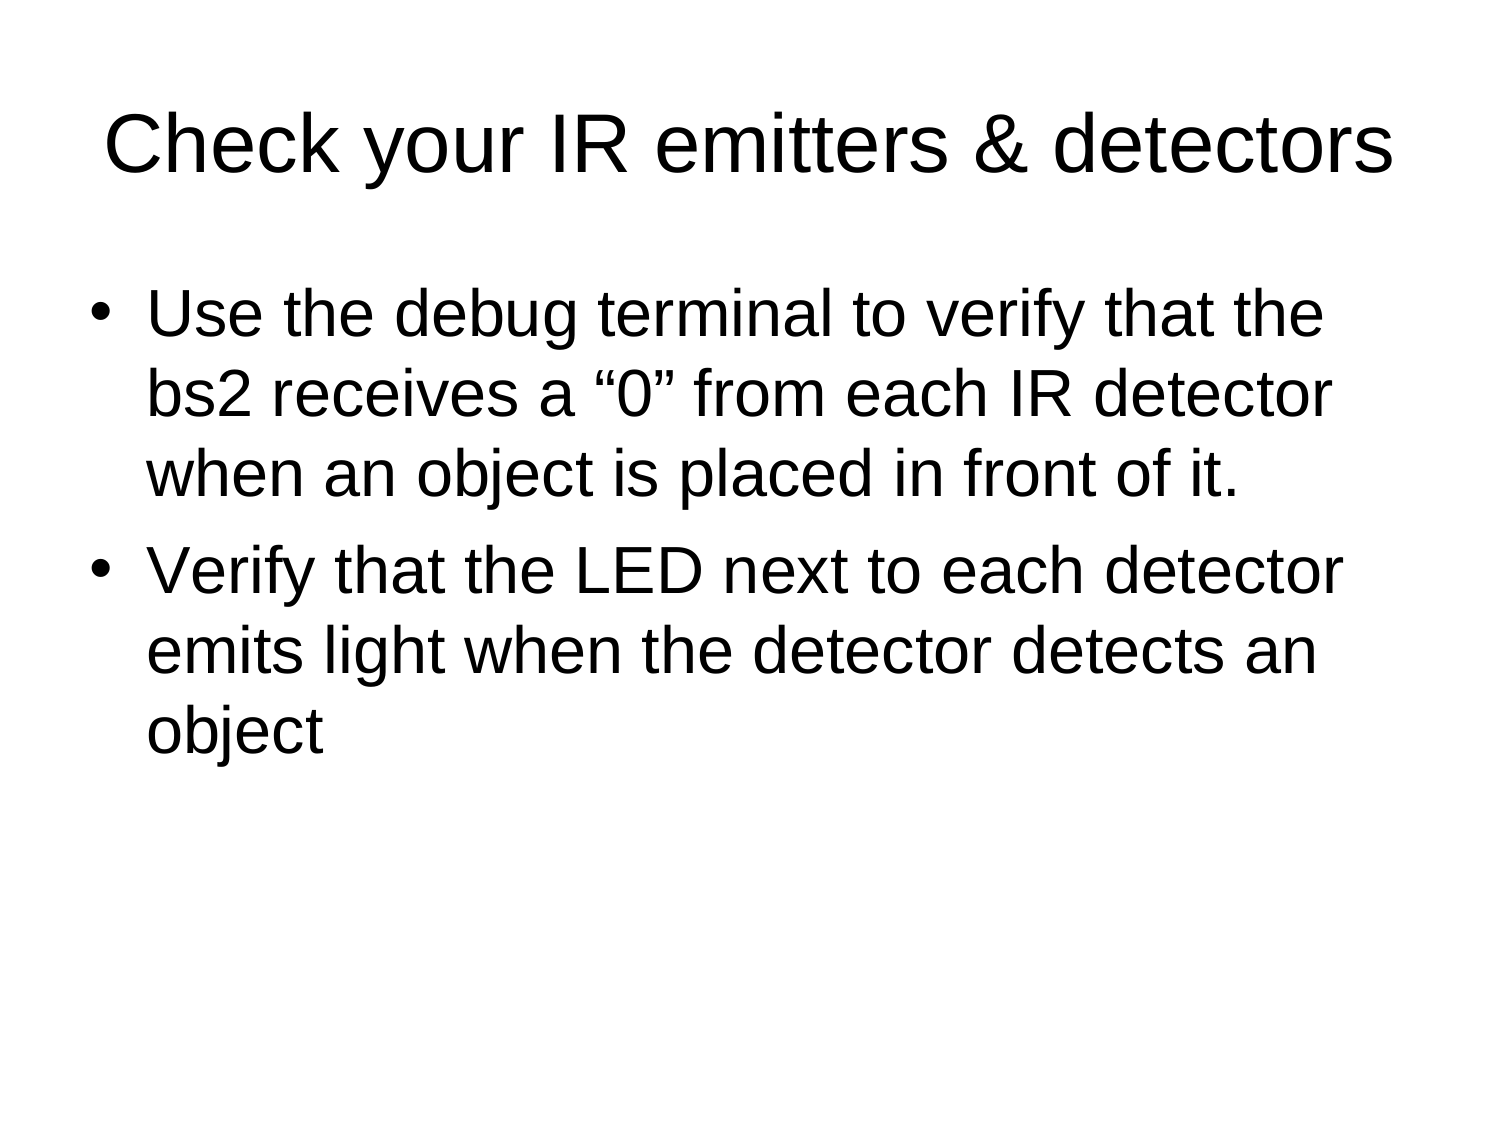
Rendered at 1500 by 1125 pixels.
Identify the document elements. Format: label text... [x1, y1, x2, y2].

list Use the debug terminal to verify that the bs2 receives a “0” from each IR detector when an object is placed in front of it. Verify that the LED next to each detector emits light when the detector detects an object [75, 262, 1426, 1006]
title Check your IR emitters & detectors [75, 45, 1426, 233]
